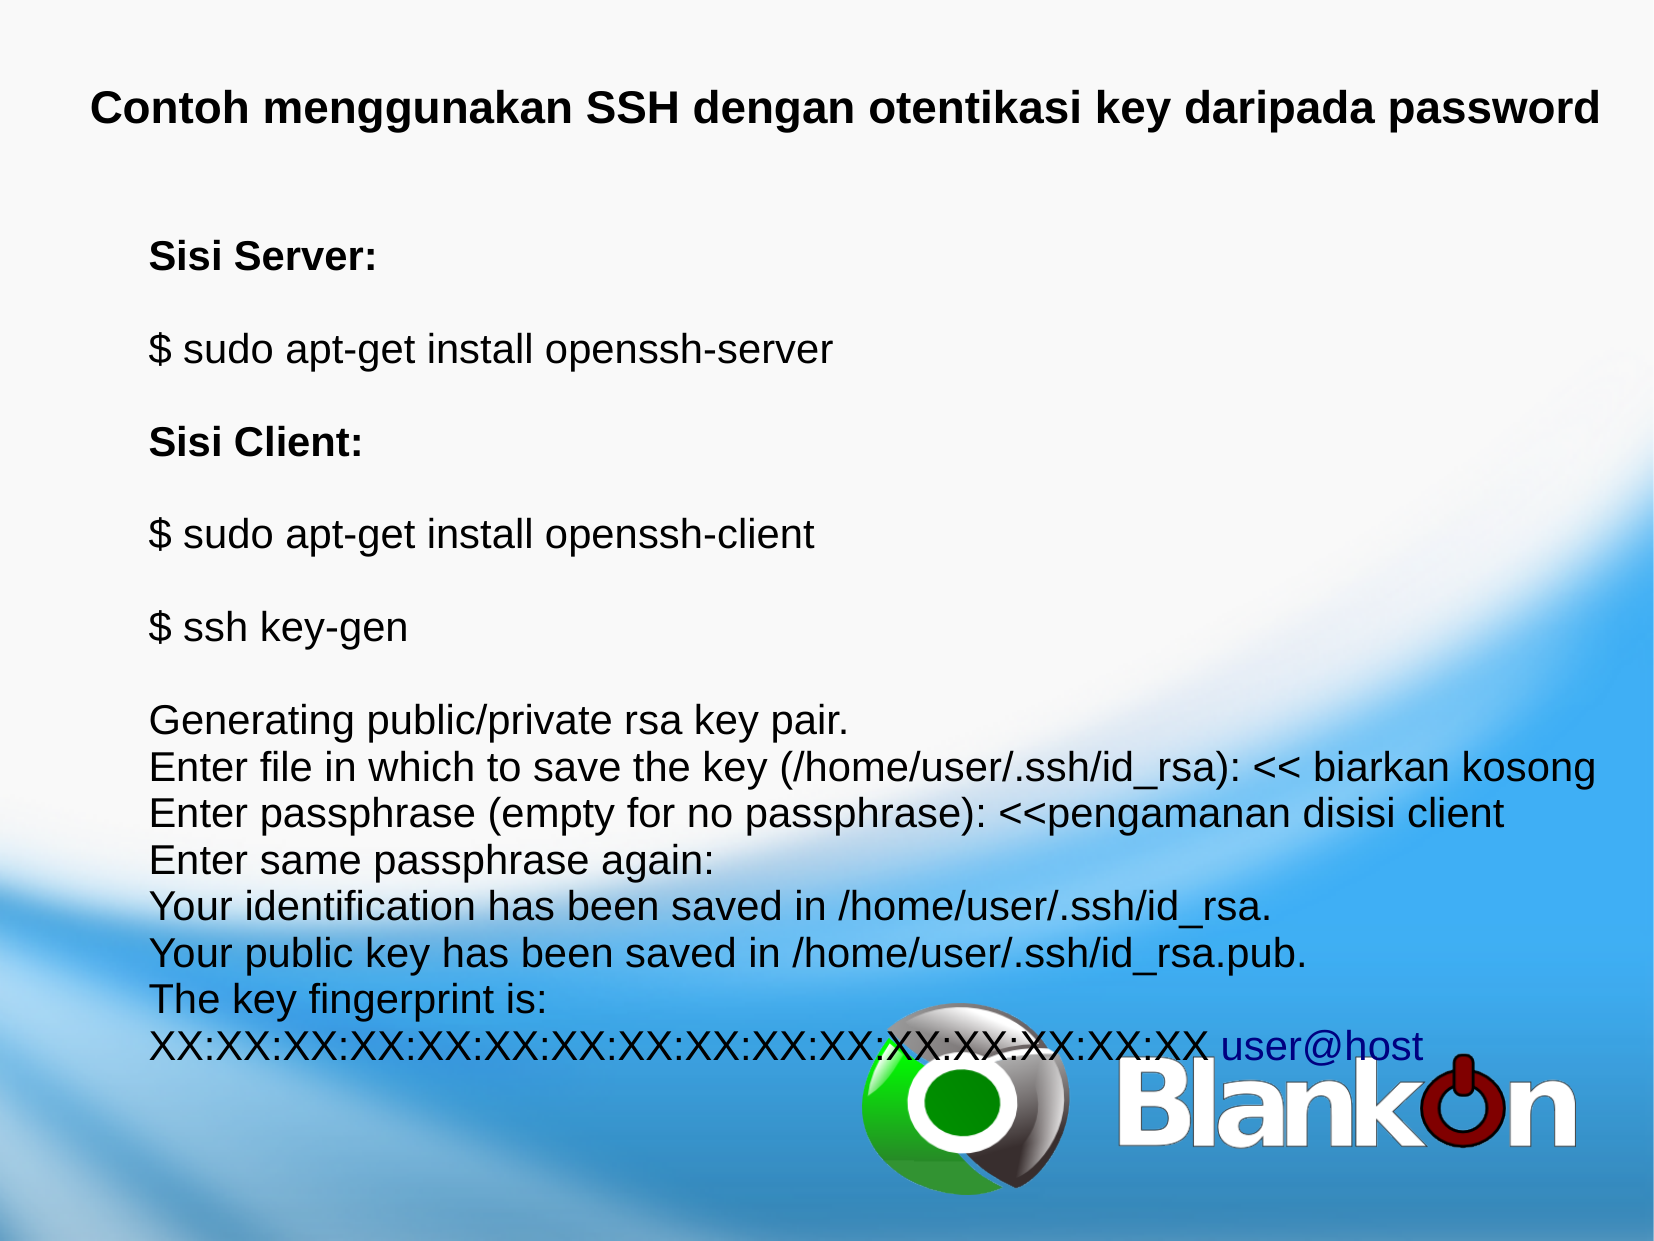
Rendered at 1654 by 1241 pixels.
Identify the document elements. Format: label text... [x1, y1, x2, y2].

picture [0, 0, 1654, 1241]
text_box Sisi Server: $ sudo apt-get install openssh-server Sisi Client: $ sudo apt-get install openssh-client $ ssh key-gen Generating public/private rsa key pair. Enter file in which to save the key (/home/user/.ssh/id_rsa): << biarkan kosong Enter passphrase (empty for no passphrase): <<pengamanan disisi client Enter same passphrase again: Your identification has been saved in /home/user/.ssh/id_rsa. Your public key has been saved in /home/user/.ssh/id_rsa.pub. The key fingerprint is: XX:XX:XX:XX:XX:XX:XX:XX:XX:XX:XX:XX:XX:XX:XX:XX user@host [133, 225, 1613, 1170]
text_box Contoh menggunakan SSH dengan otentikasi key daripada password [75, 75, 1651, 207]
